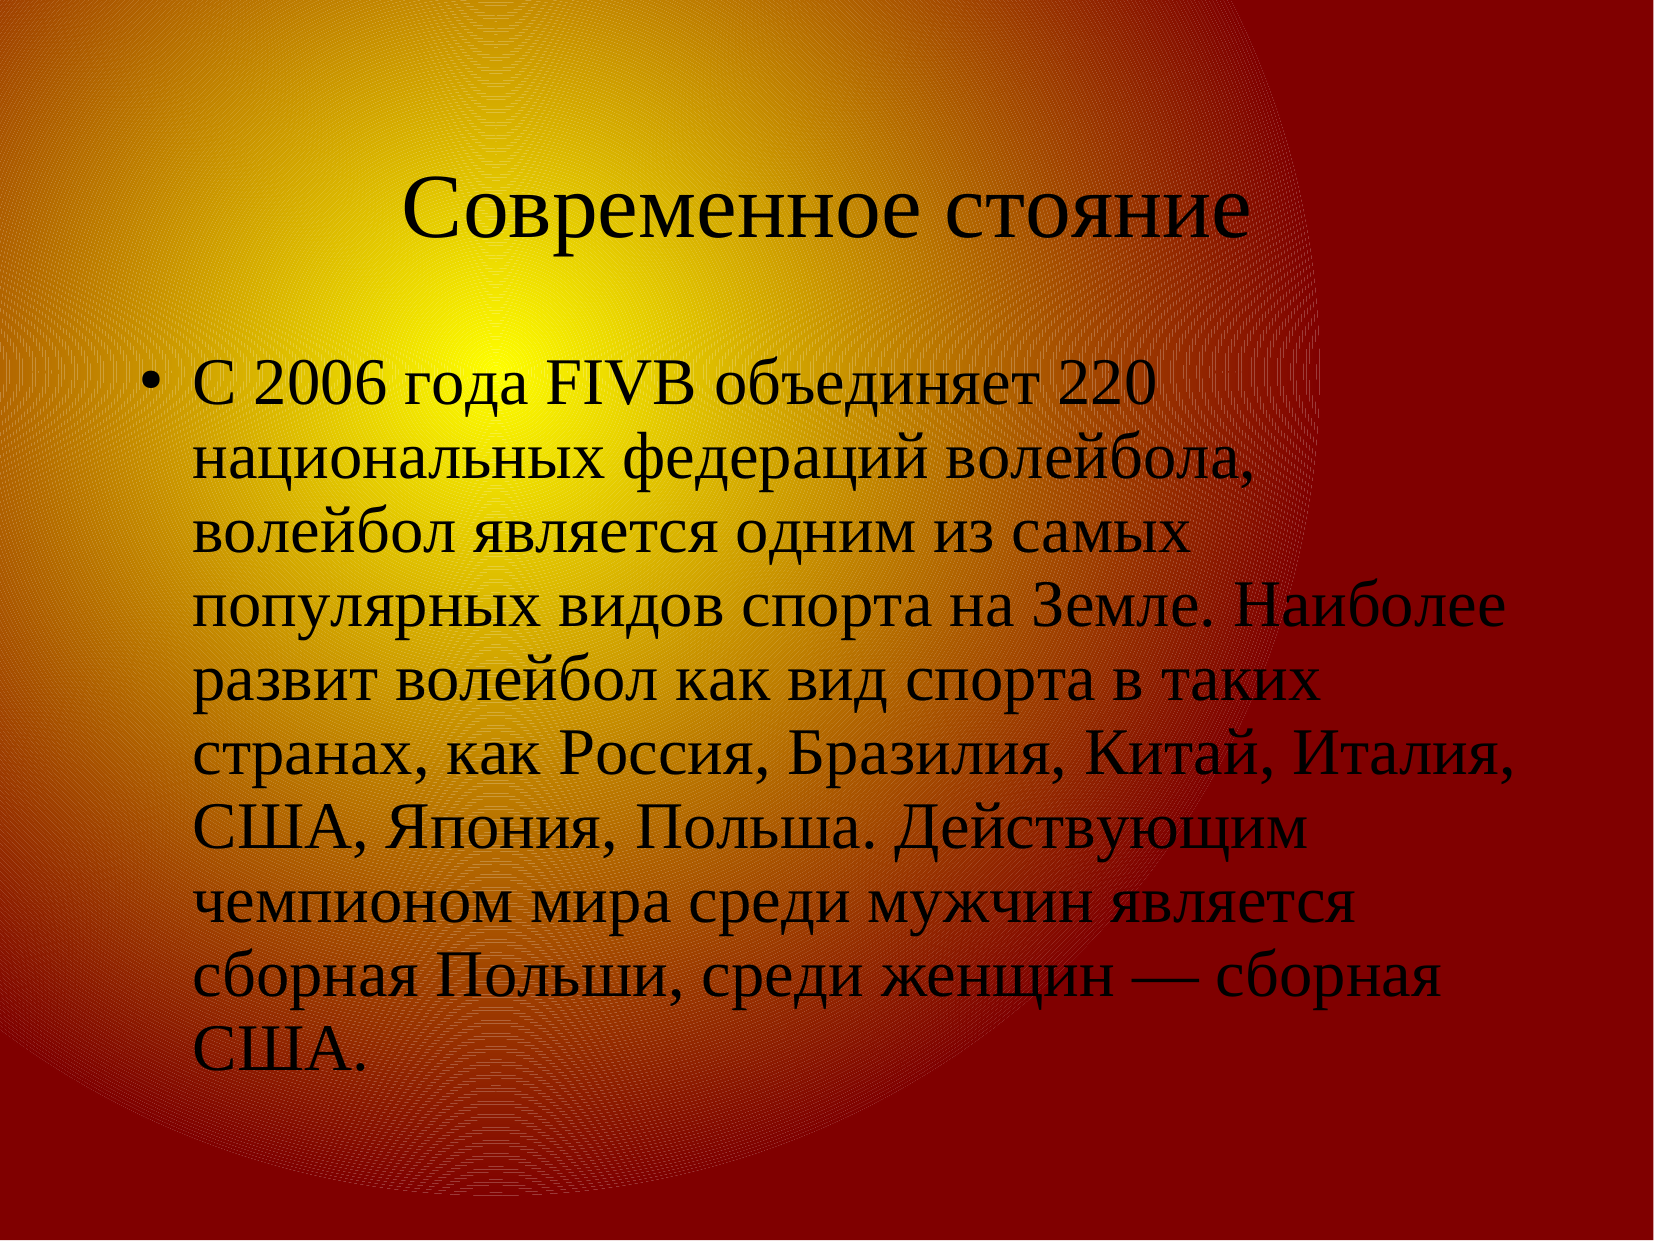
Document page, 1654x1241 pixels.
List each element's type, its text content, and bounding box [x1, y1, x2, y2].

title Современное стояние [121, 110, 1534, 303]
list С 2006 года FIVB объединяет 220 национальных федераций волейбола, волейбол является одним из самых популярных видов спорта на Земле. Наиболее развит волейбол как вид спорта в таких странах, как Россия, Бразилия, Китай, Италия, США, Япония, Польша. Действующим чемпионом мира среди мужчин является сборная Польши, среди женщин — сборная США. [121, 344, 1534, 1197]
